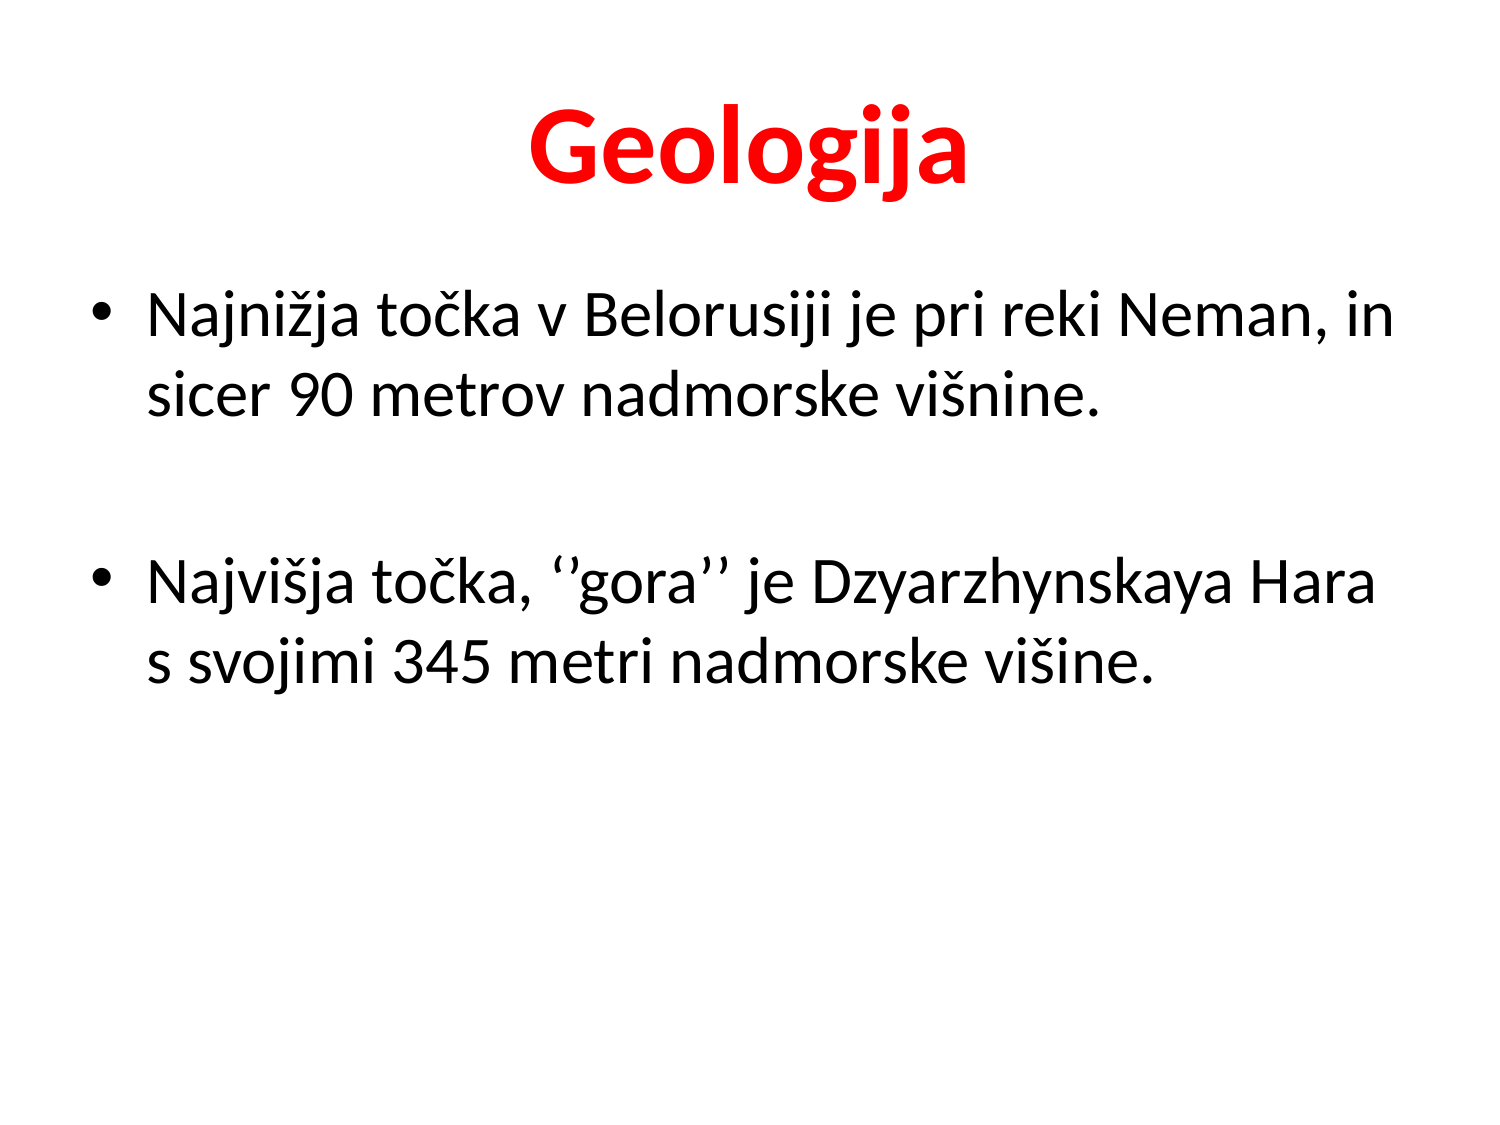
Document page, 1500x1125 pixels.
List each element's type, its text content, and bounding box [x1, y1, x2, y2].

list Najnižja točka v Belorusiji je pri reki Neman, in sicer 90 metrov nadmorske višnine. Najvišja točka, ‘’gora’’ je Dzyarzhynskaya Hara s svojimi 345 metri nadmorske višine. [75, 262, 1425, 1005]
title Geologija [75, 45, 1425, 233]
